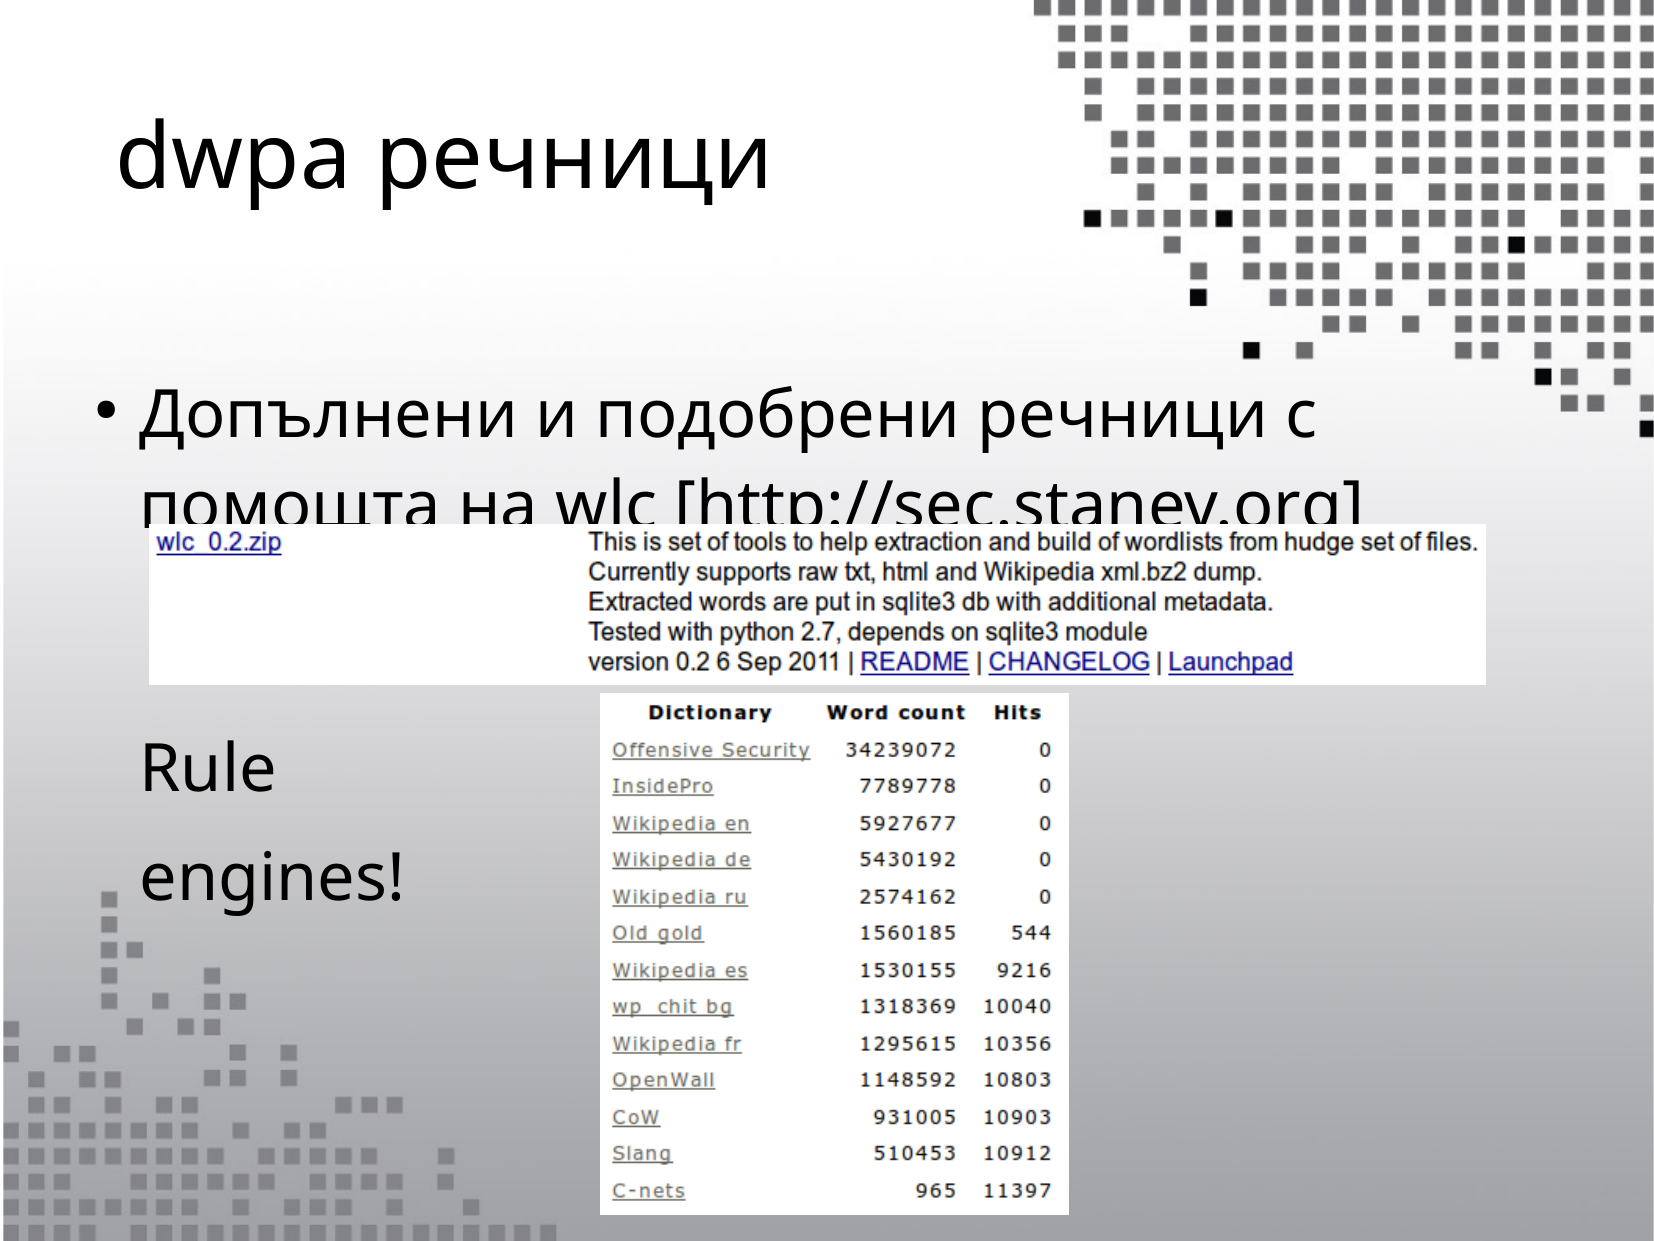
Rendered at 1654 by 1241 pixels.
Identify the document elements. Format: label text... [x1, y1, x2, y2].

title dwpa речници [82, 49, 1571, 257]
picture [3, 0, 1654, 1241]
text_box Rule engines! [86, 719, 570, 1231]
subtitle Допълнени и подобрени речници с помощта на wlc [http://sec.stanev.org] [86, 366, 1576, 1186]
